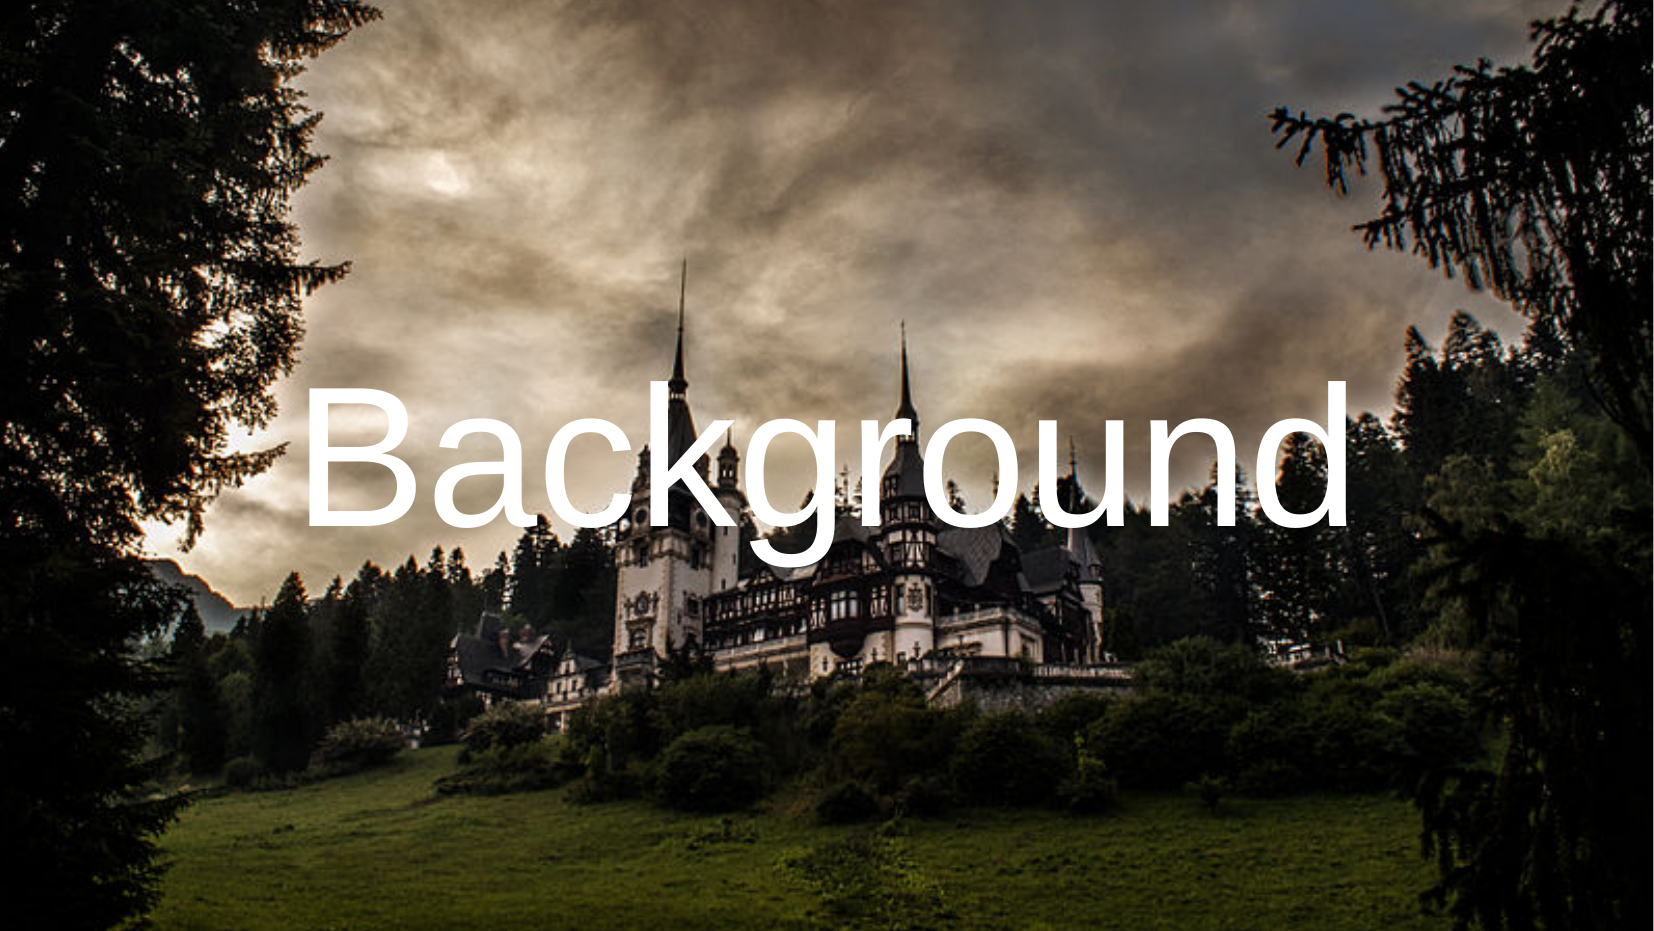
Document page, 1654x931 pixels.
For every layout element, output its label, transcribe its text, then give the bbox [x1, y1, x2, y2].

picture [0, 0, 1654, 931]
title Background [82, 345, 1571, 569]
